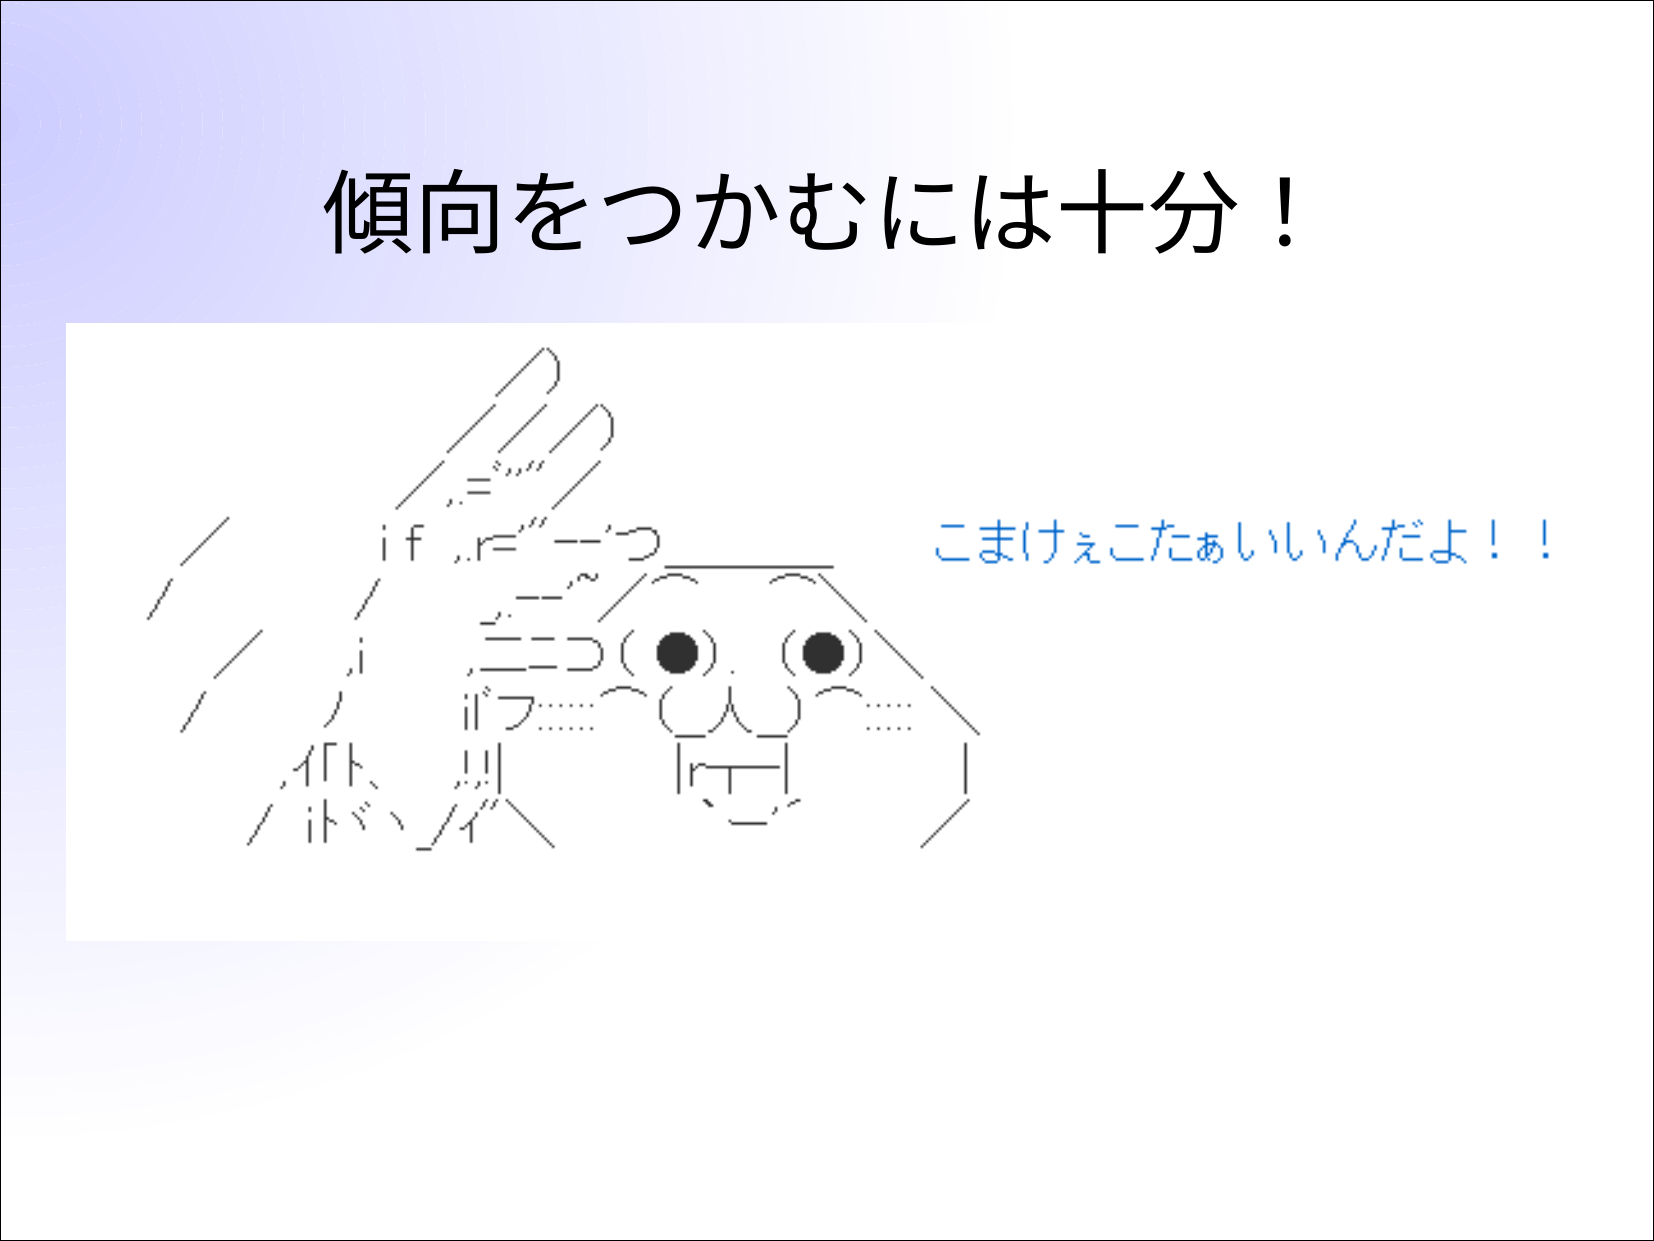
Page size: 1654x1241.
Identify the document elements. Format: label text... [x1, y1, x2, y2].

picture [66, 323, 1608, 941]
title 傾向をつかむには十分！ [121, 102, 1534, 311]
